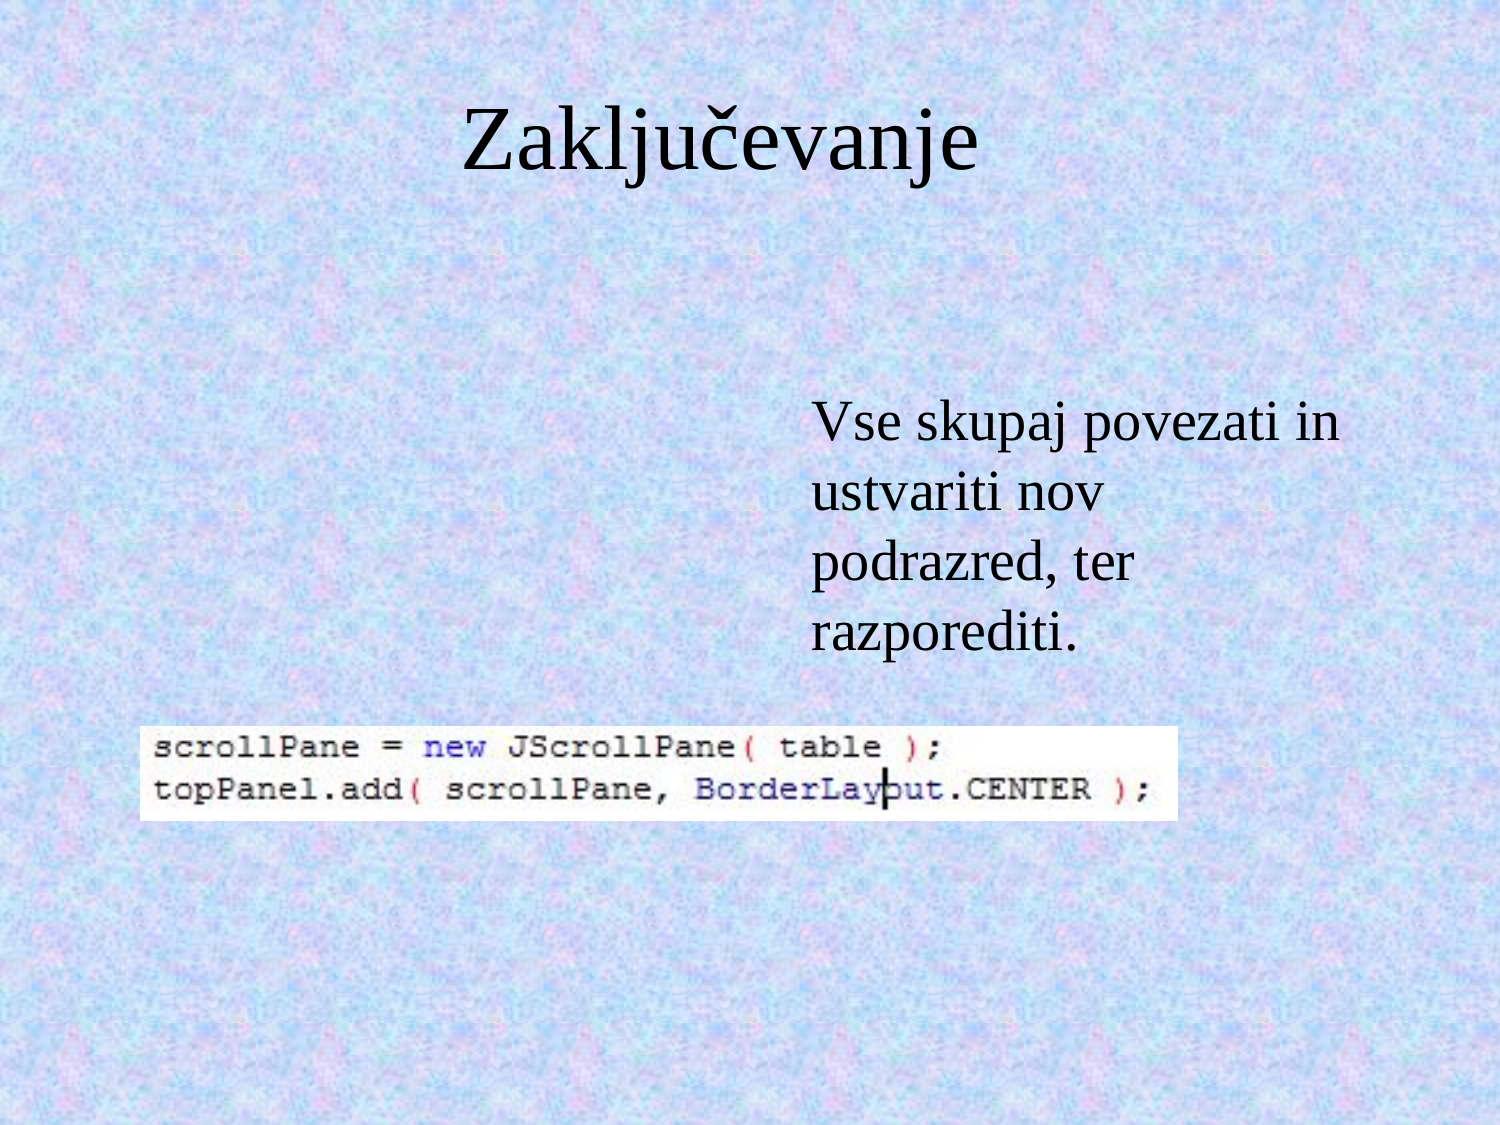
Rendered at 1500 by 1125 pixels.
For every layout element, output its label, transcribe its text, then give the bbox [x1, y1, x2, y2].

picture [0, 0, 1500, 1125]
text_box Zaključevanje [140, 70, 1301, 196]
text_box Vse skupaj povezati in ustvariti nov podrazred, ter razporediti. [796, 374, 1372, 670]
